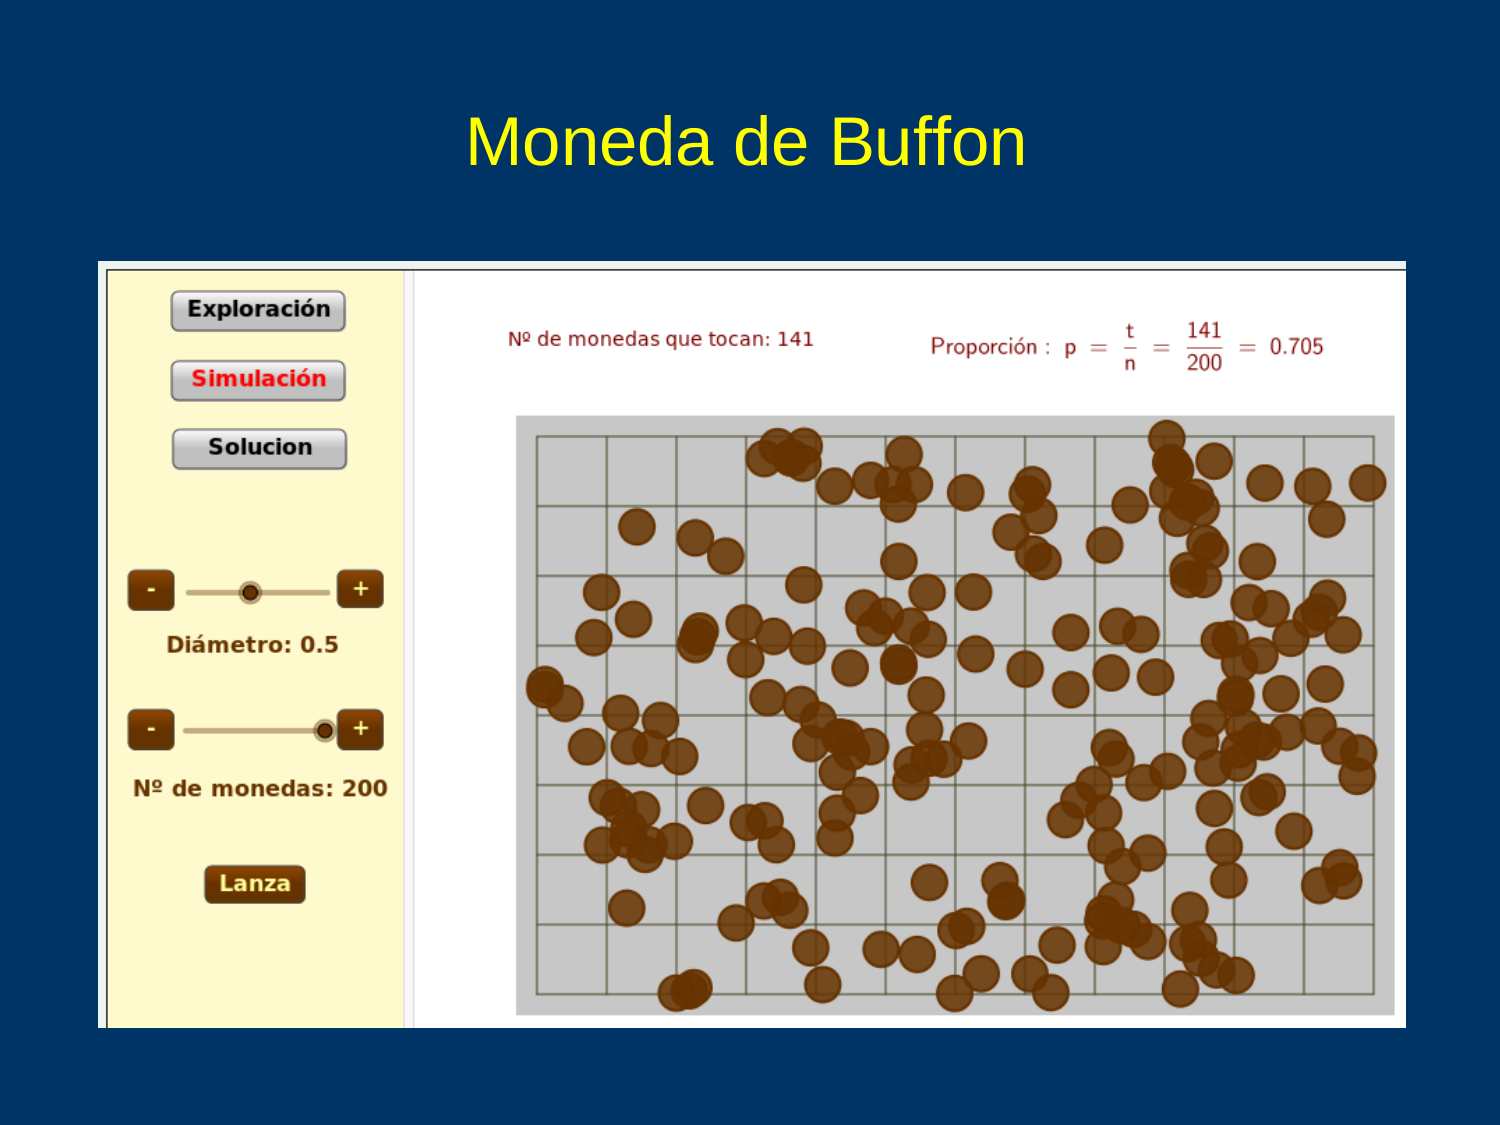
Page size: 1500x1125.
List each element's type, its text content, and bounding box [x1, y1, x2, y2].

picture [98, 261, 1406, 1028]
title Moneda de Buffon [36, 44, 1458, 239]
